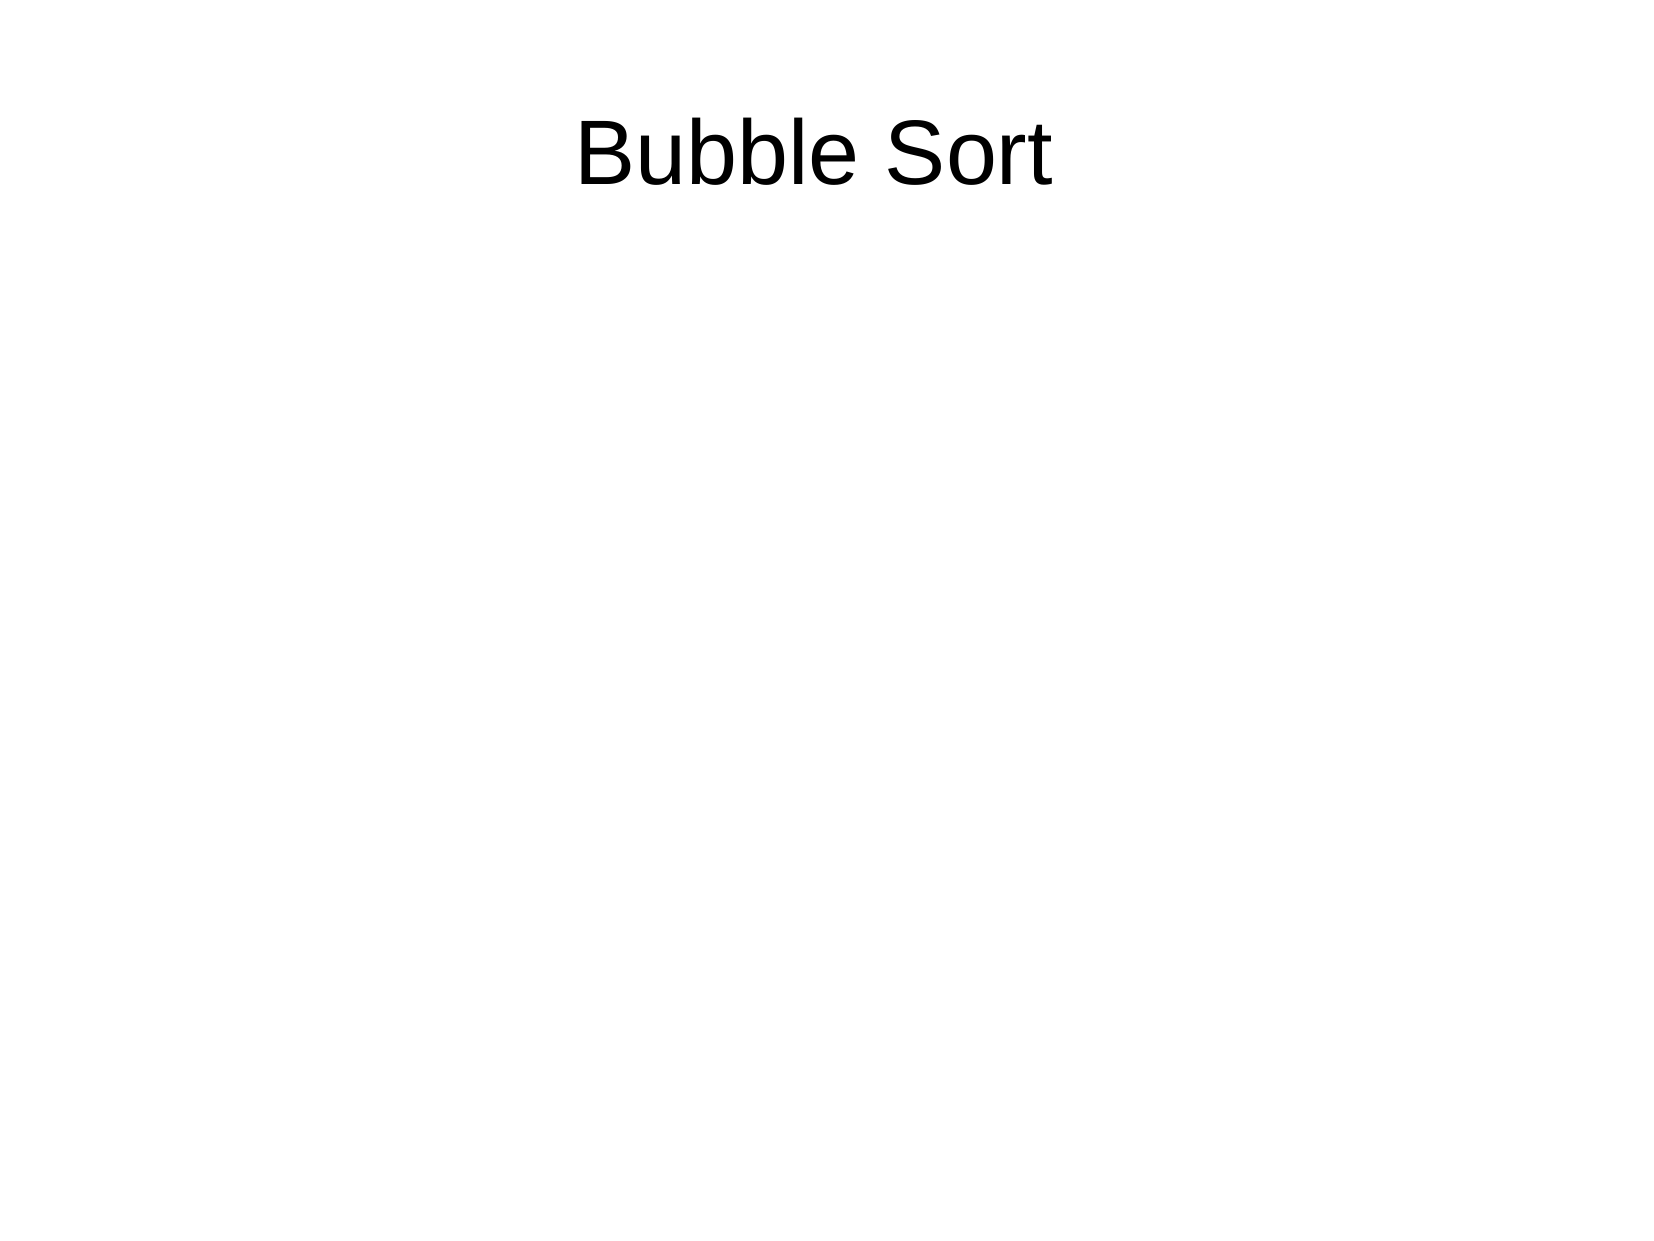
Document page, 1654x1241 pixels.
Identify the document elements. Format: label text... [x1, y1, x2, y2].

title Bubble Sort [82, 49, 1571, 257]
